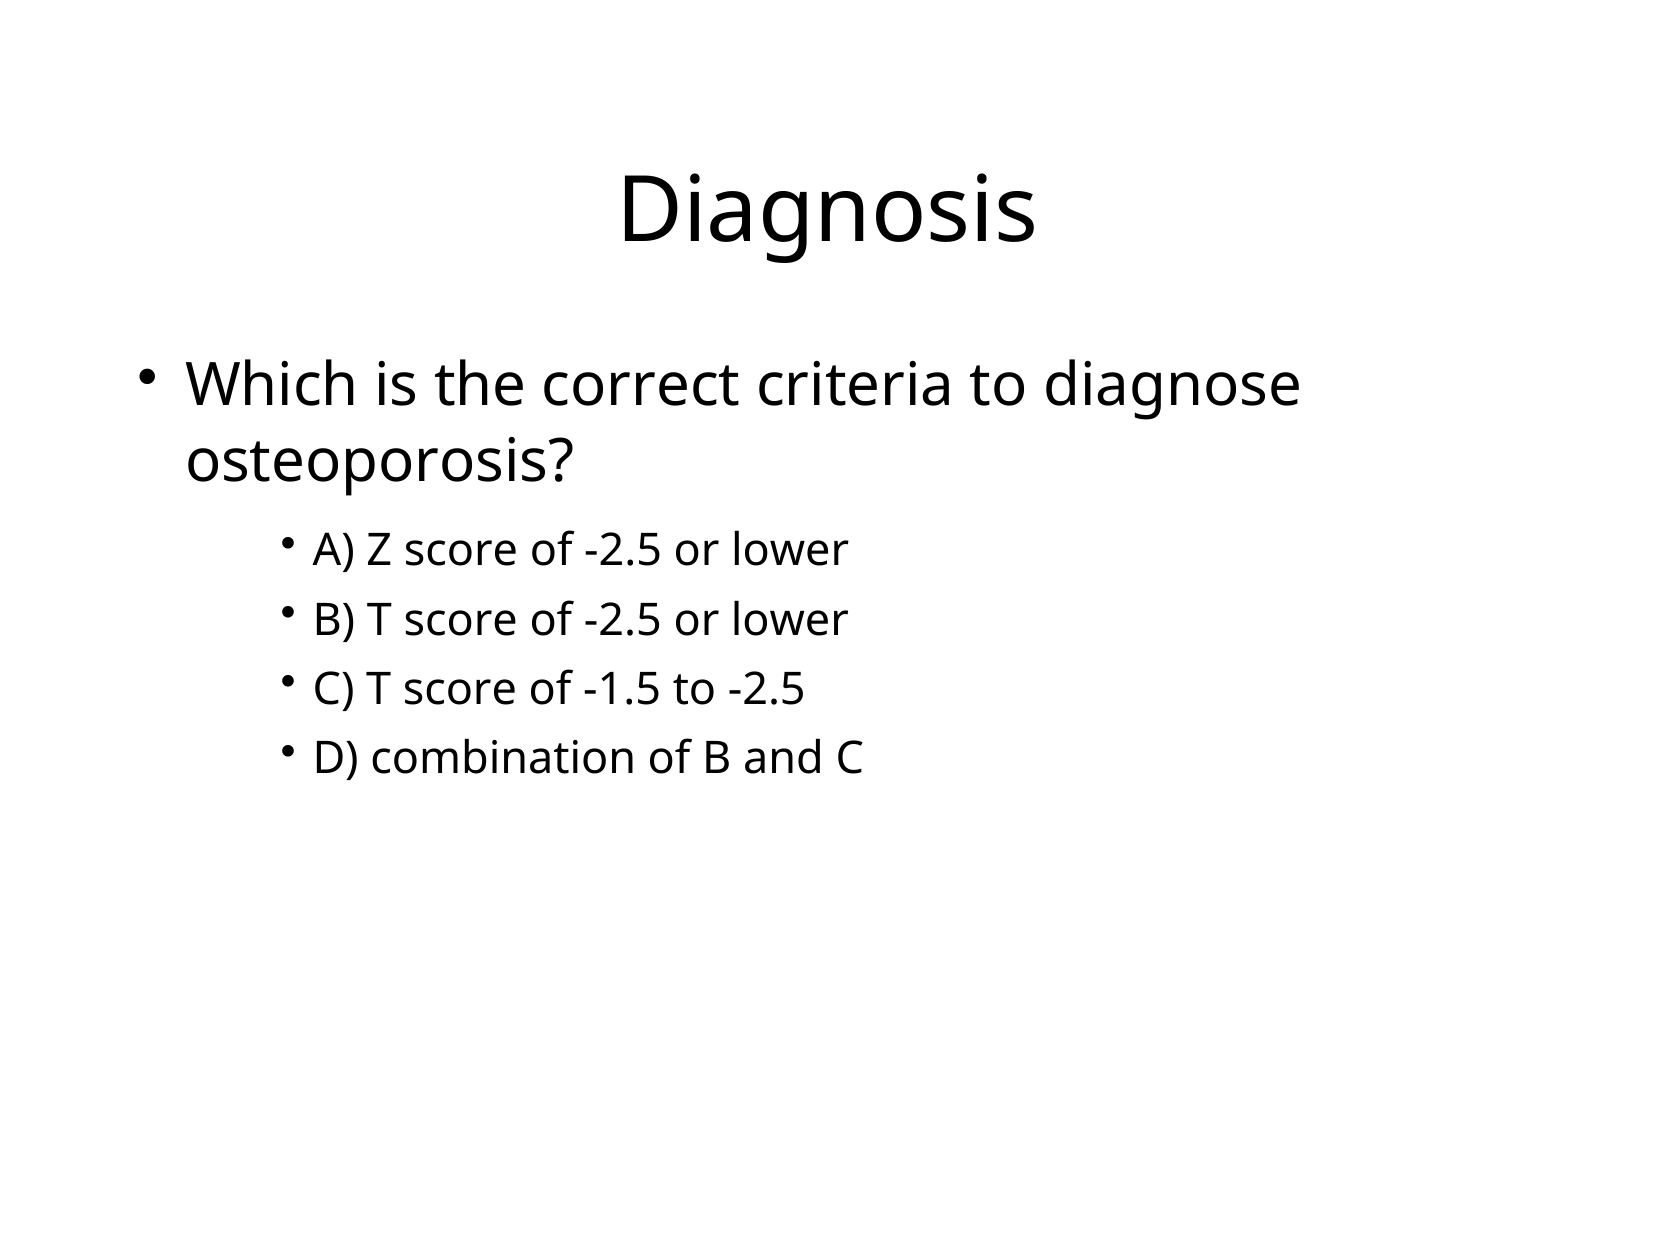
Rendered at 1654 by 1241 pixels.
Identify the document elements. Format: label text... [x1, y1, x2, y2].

title Diagnosis [121, 155, 1534, 258]
list Which is the correct criteria to diagnose osteoporosis? A) Z score of -2.5 or lower B) T score of -2.5 or lower C) T score of -1.5 to -2.5 D) combination of B and C [121, 344, 1534, 785]
